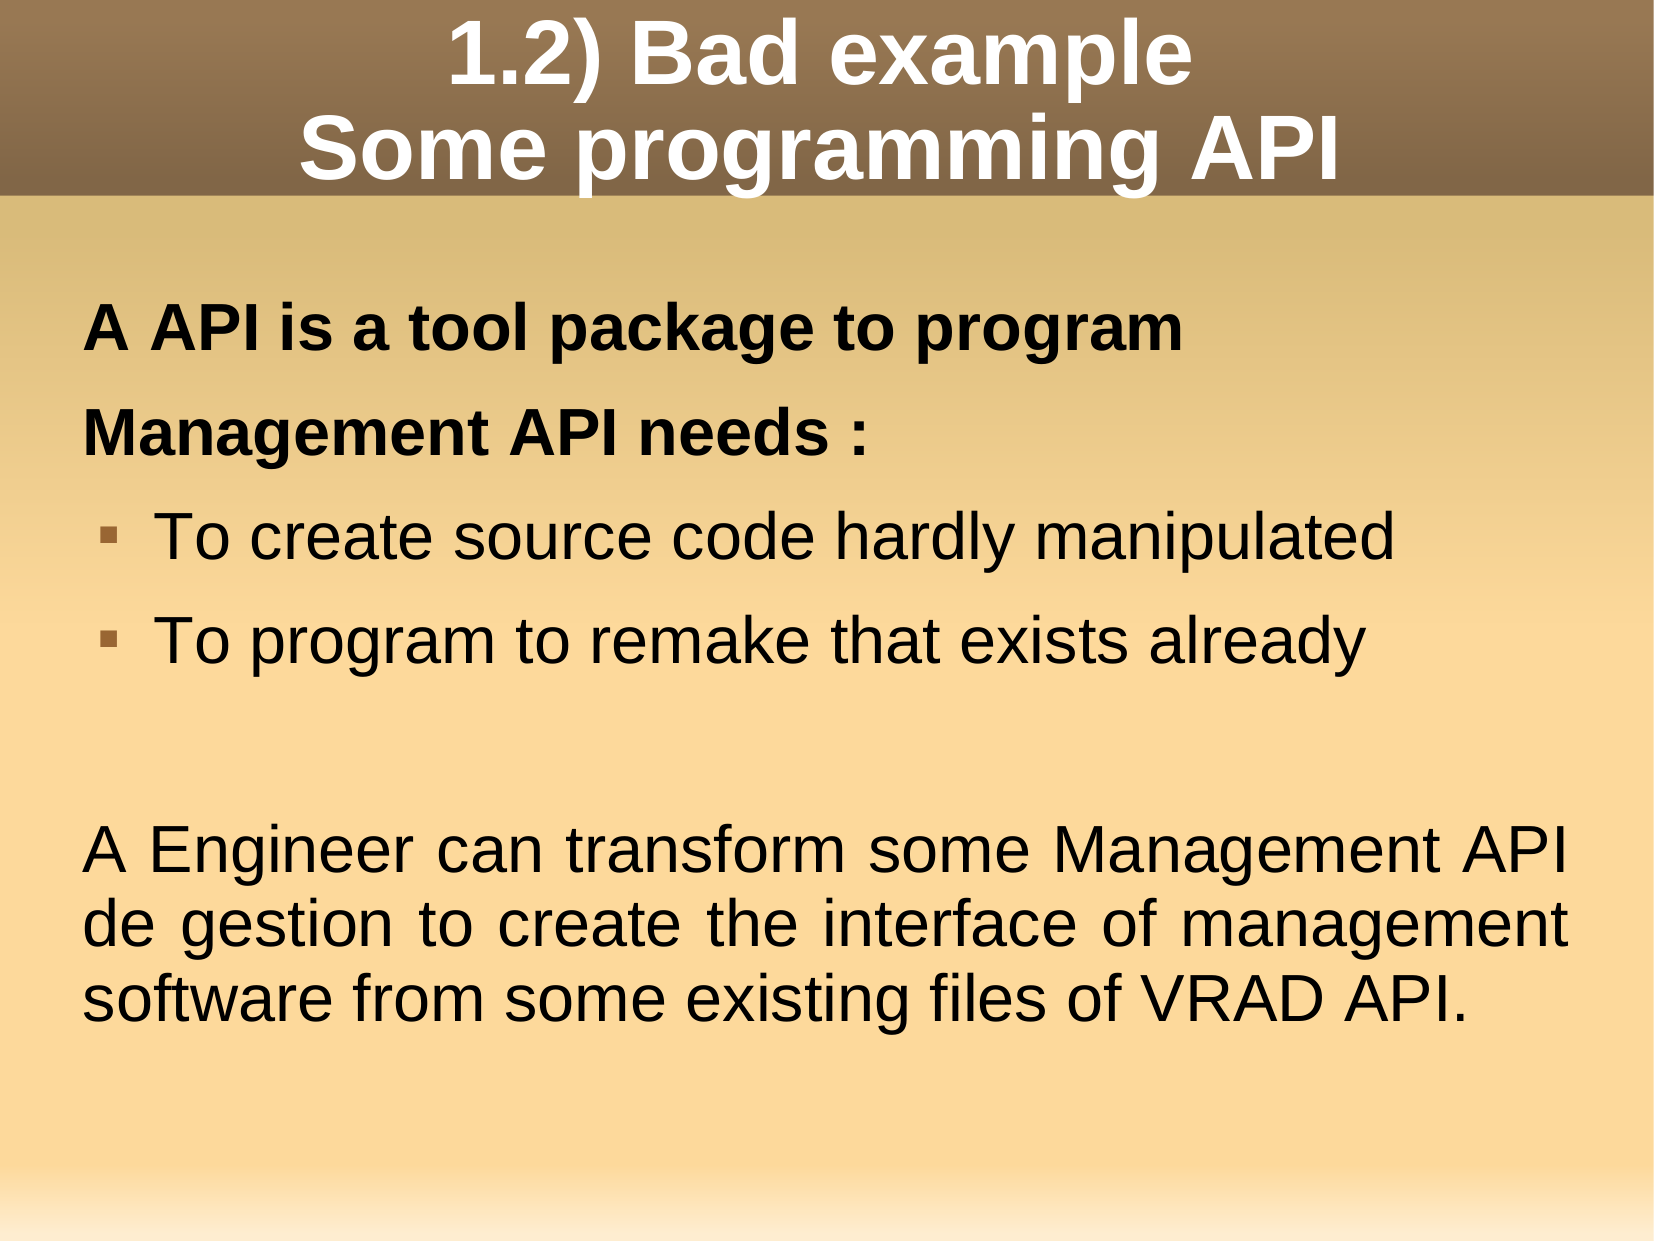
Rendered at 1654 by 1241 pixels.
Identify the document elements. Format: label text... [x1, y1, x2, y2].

picture [0, 0, 1654, 1241]
list A API is a tool package to program Management API needs : To create source code hardly manipulated To program to remake that exists already A Engineer can transform some Management API de gestion to create the interface of management software from some existing files of VRAD API. [82, 290, 1571, 1094]
title 1.2) Bad example Some programming API [76, 4, 1565, 203]
